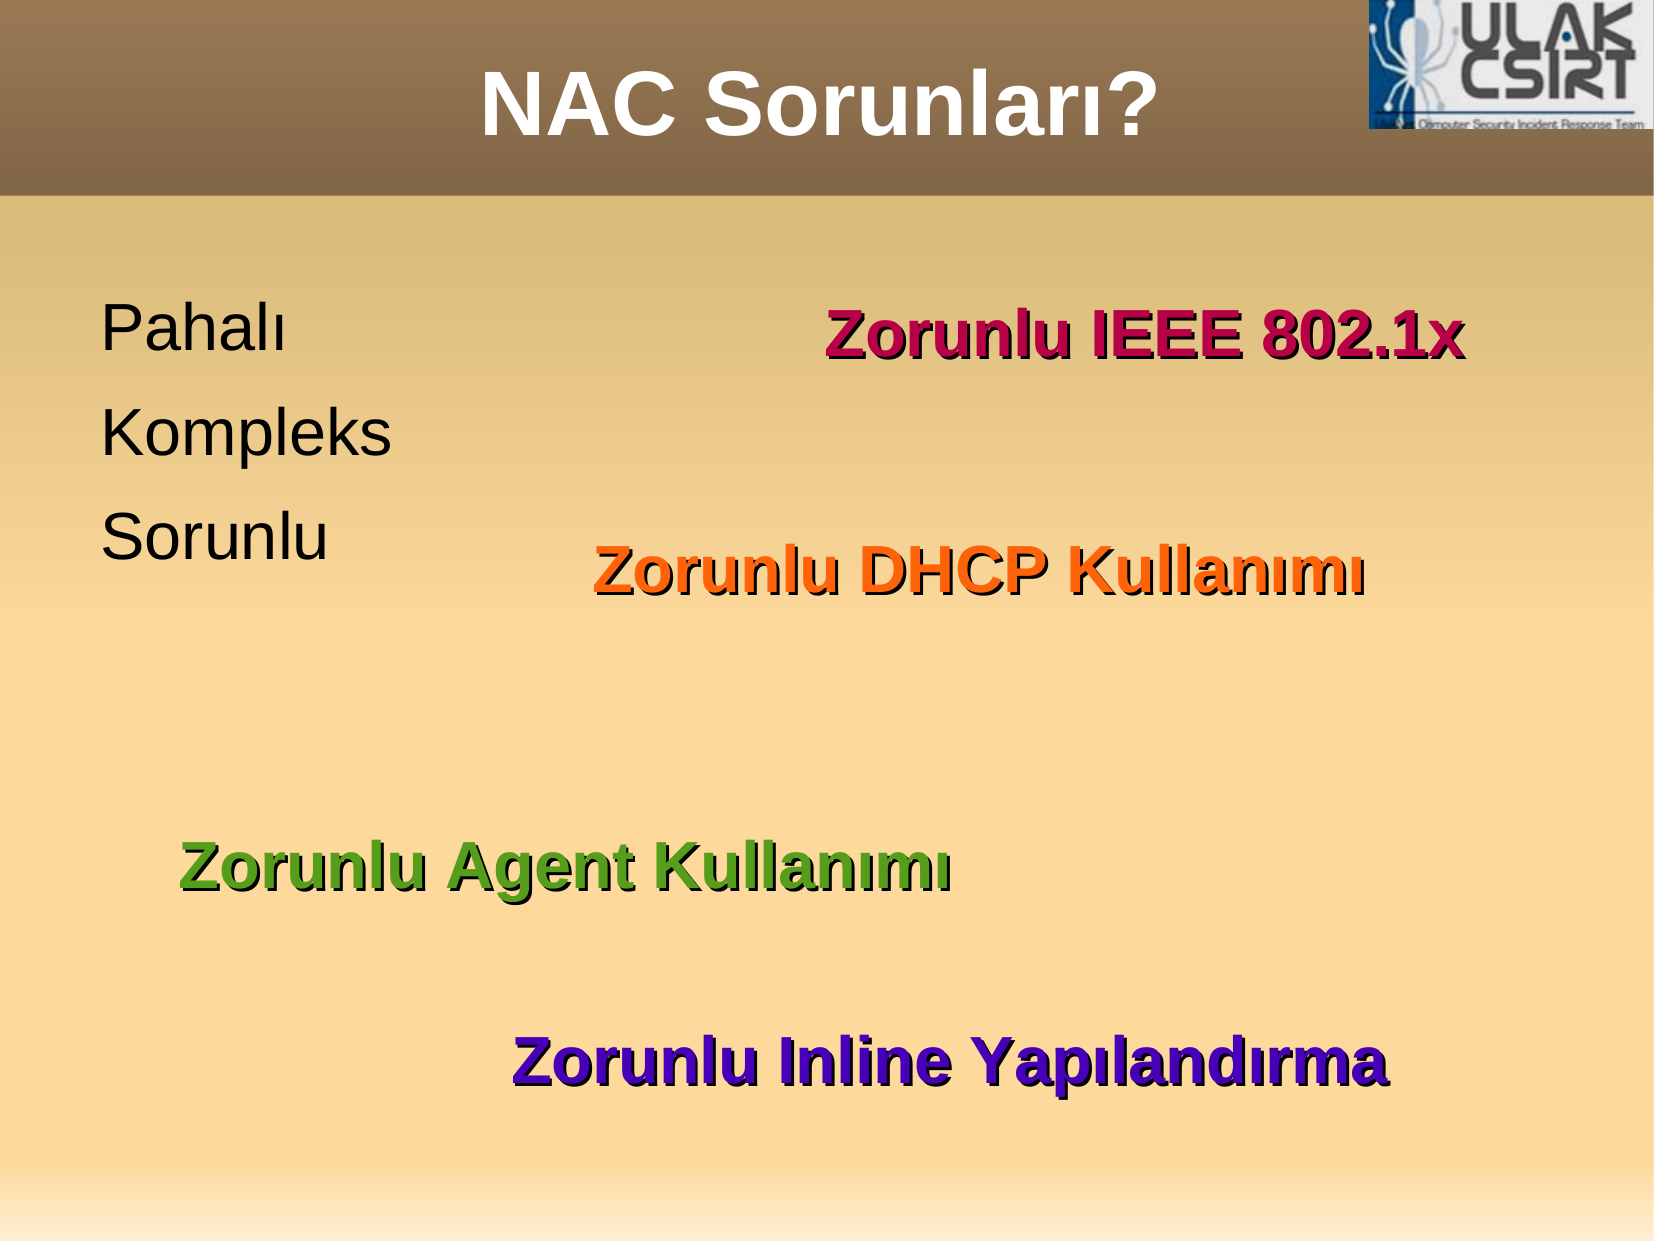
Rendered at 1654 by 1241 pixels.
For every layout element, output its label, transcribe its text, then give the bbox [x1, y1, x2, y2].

list Pahalı Kompleks Sorunlu [82, 290, 751, 676]
list Zorunlu Agent Kullanımı [64, 827, 1050, 951]
list Zorunlu Inline Yapılandırma [448, 1022, 1434, 1145]
picture [0, 0, 1654, 1241]
title NAC Sorunları? [76, 7, 1565, 200]
list Zorunlu DHCP Kullanımı [478, 532, 1463, 655]
list Zorunlu IEEE 802.1x [643, 296, 1629, 419]
